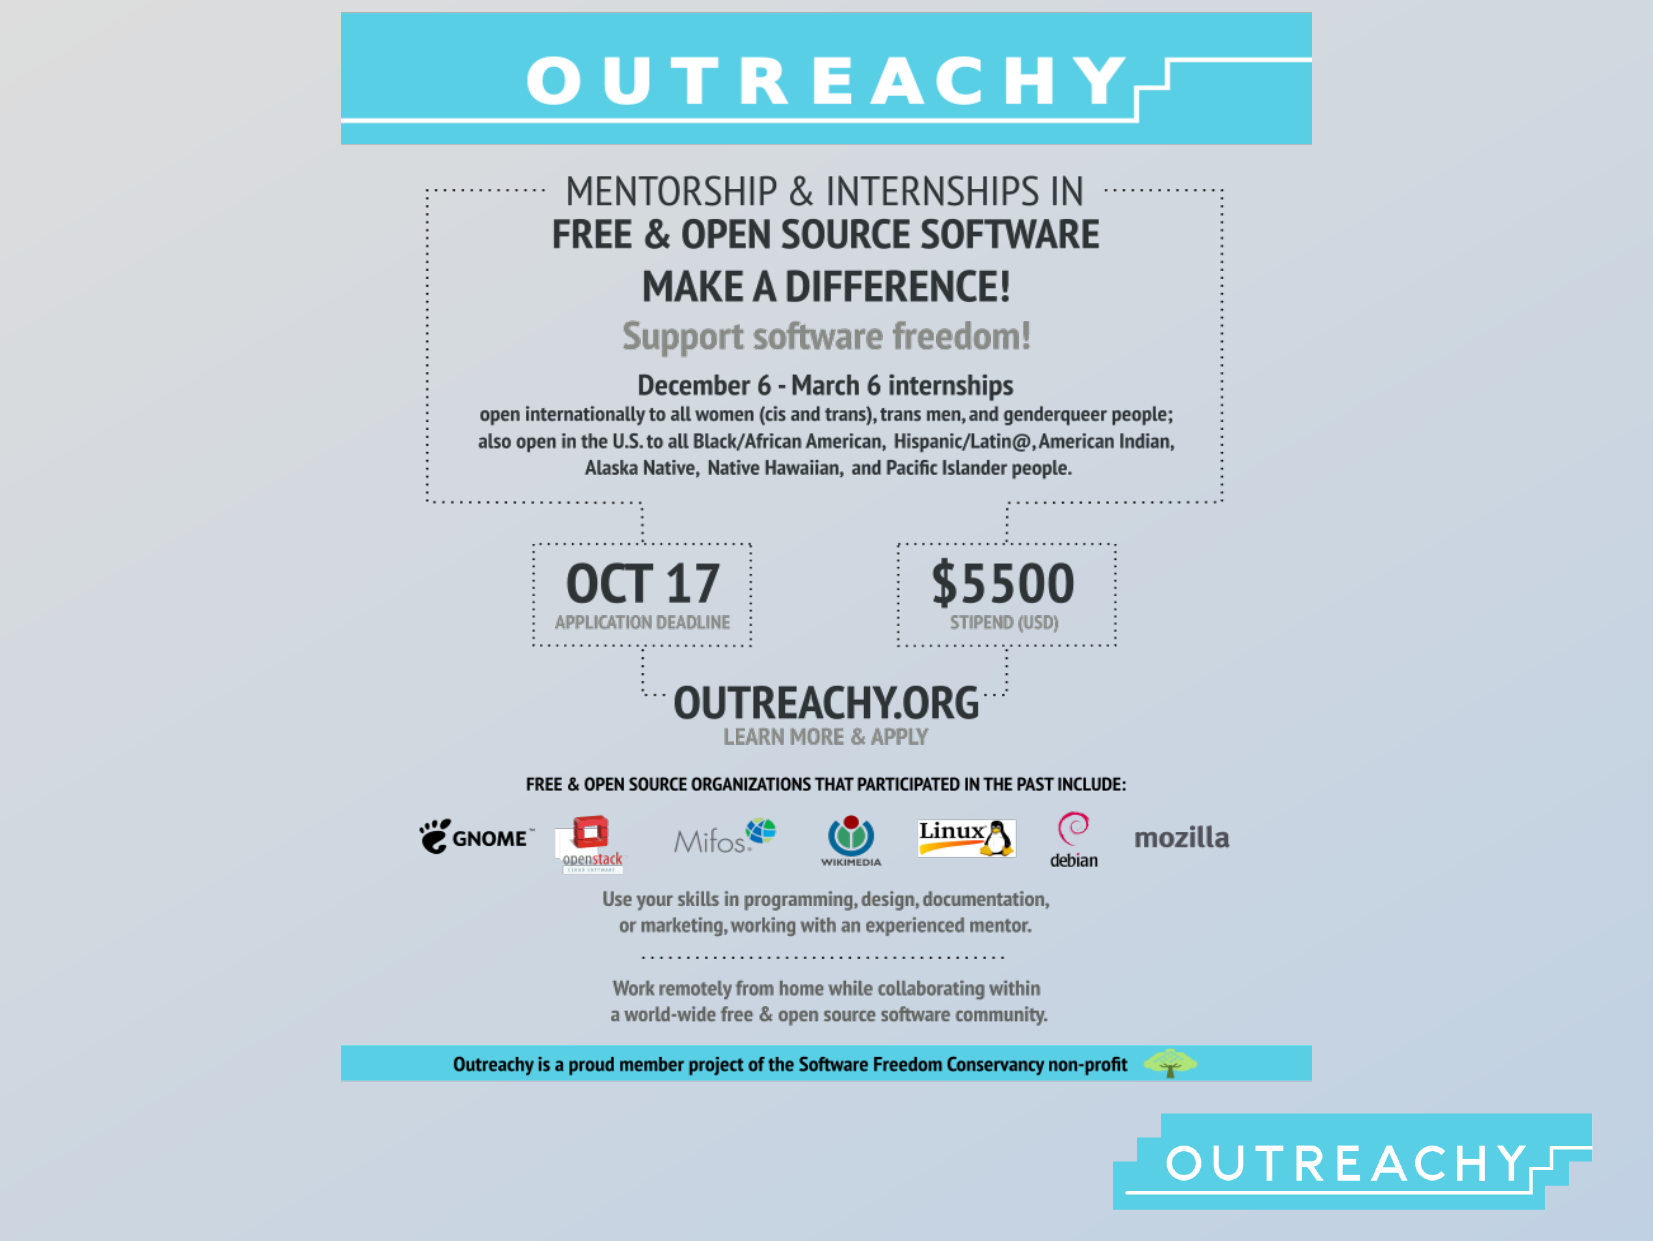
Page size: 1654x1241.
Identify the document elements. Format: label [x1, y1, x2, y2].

picture [341, 0, 1312, 1111]
picture [1112, 1112, 1593, 1210]
